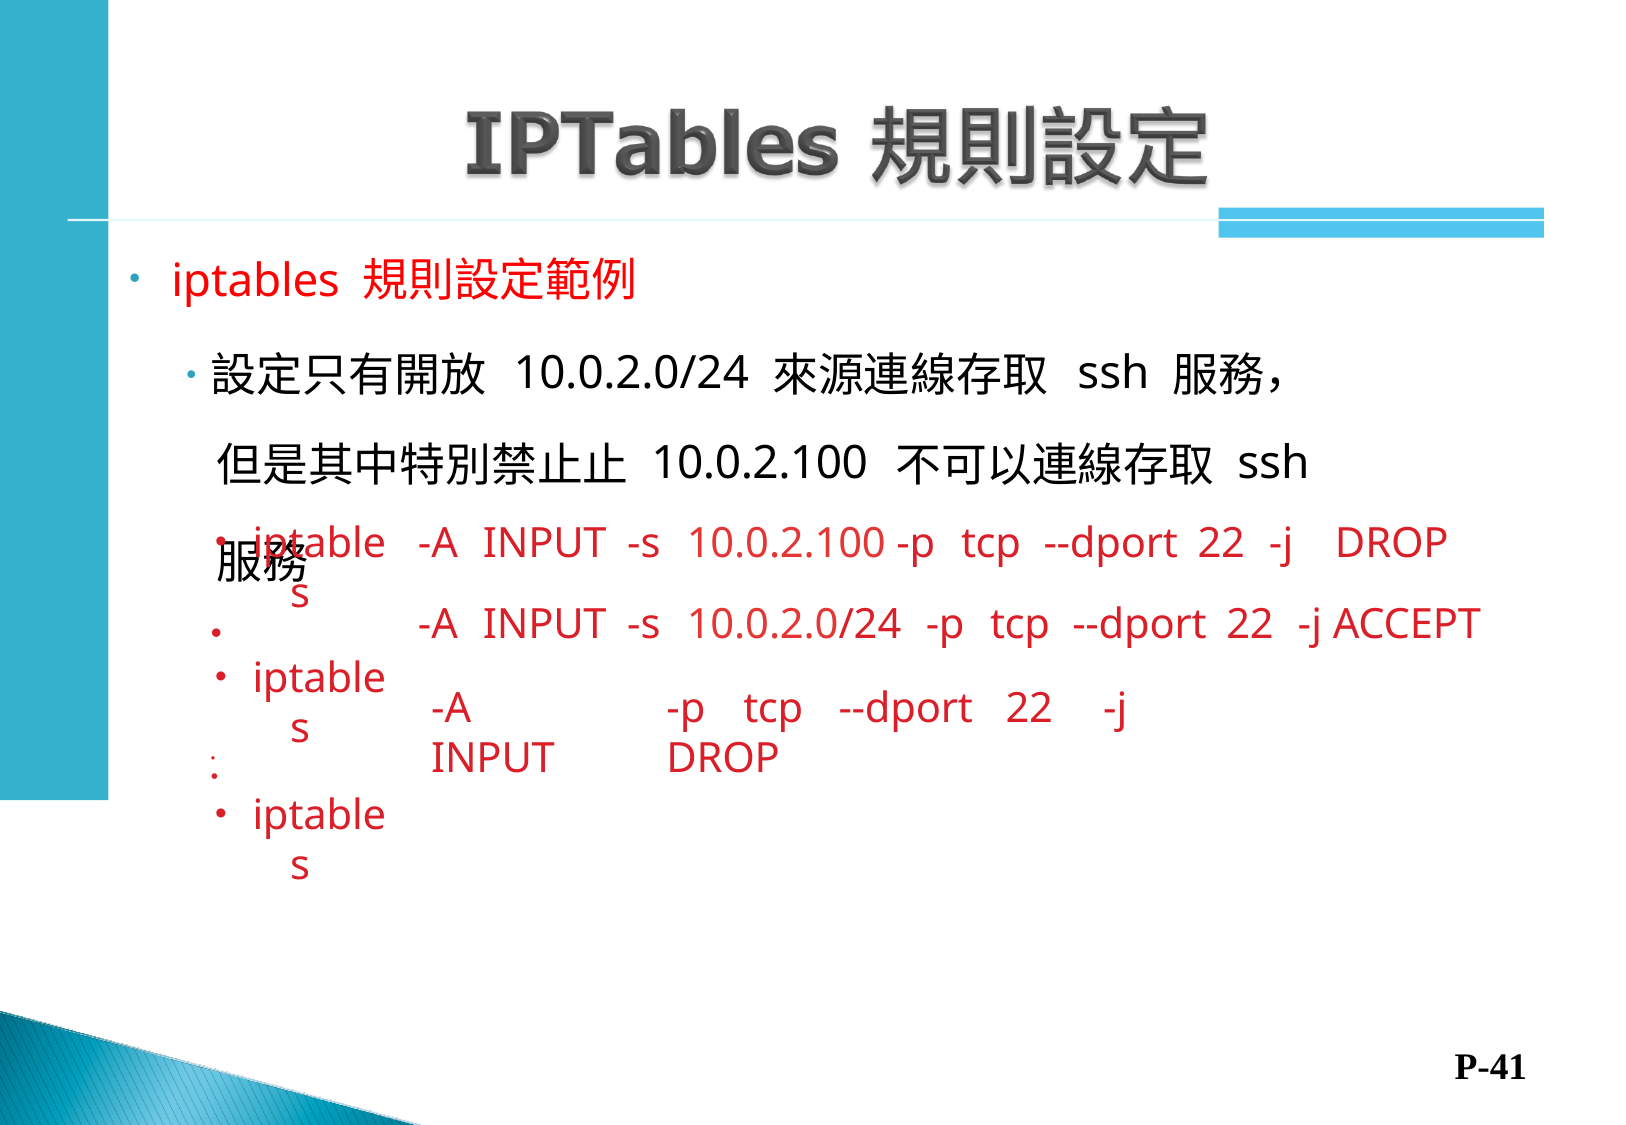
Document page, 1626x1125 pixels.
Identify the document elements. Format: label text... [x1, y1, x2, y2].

text_box [453, 81, 1218, 203]
text_box -s 10.0.2.100 -p tcp --dport 22 -j DROP -s 10.0.2.0/24 -p tcp --dport 22 -j ACCEPT [625, 515, 1486, 649]
text_box -p tcp --dport 22 -j DROP [664, 680, 1278, 732]
text_box -A INPUT -A INPUT -A INPUT [415, 515, 630, 732]
text_box iptables iptables iptables [210, 515, 395, 732]
text_box iptables 規則設定範例 • 設定只有開放 10.0.2.0/24 來源連線存取 ssh 服務， 但是其中特別禁⽌止 10.0.2.100 不可以連線存取 ssh 服務 [125, 250, 1340, 486]
text_box P-16 [1452, 1042, 1532, 1090]
